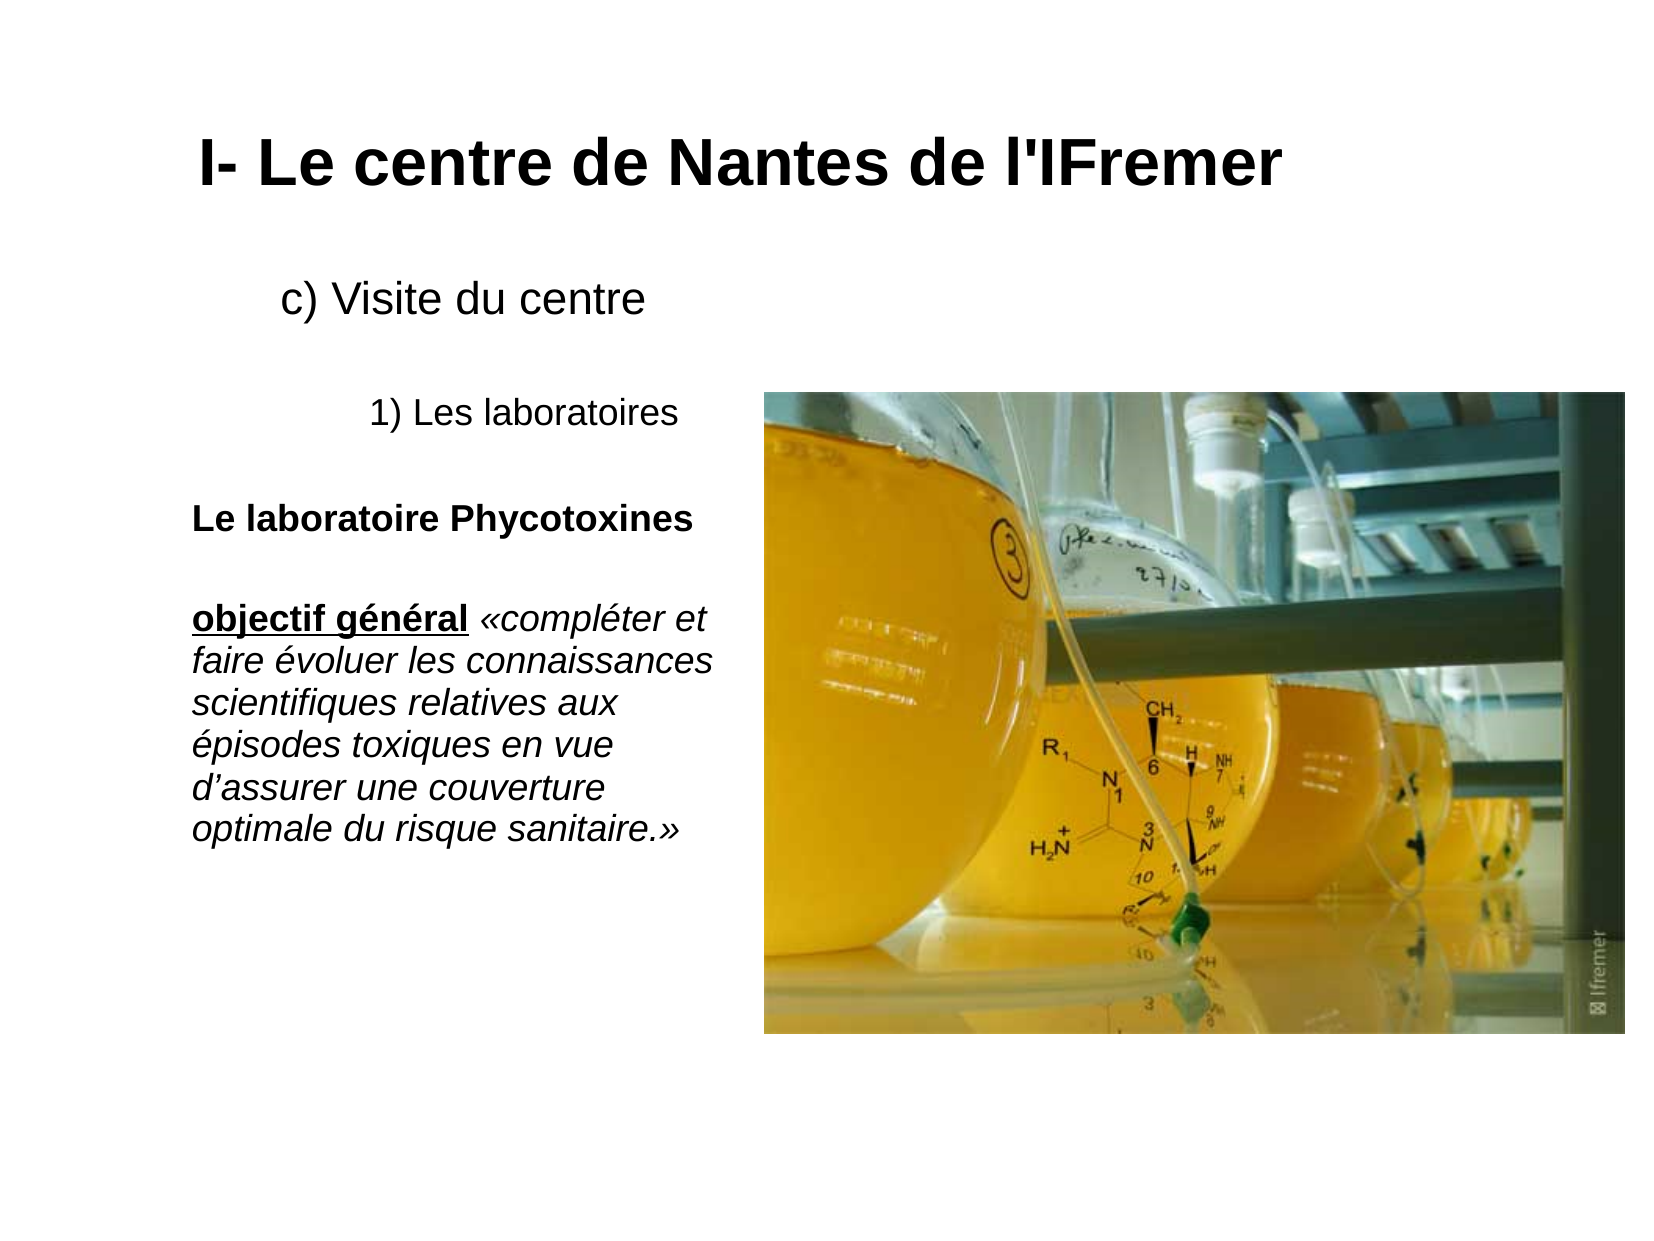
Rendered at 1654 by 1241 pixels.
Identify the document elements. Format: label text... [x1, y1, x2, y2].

text_box Le laboratoire Phycotoxines [177, 490, 764, 739]
text_box I- Le centre de Nantes de l'IFremer [183, 117, 1300, 207]
text_box objectif général «compléter et faire évoluer les connaissances scientifiques relatives aux épisodes toxiques en vue d’assurer une couverture optimale du risque sanitaire.» [177, 739, 739, 1152]
text_box c) Visite du centre [265, 265, 975, 332]
text_box 1) Les laboratoires [354, 383, 1034, 441]
picture [764, 392, 1625, 1034]
